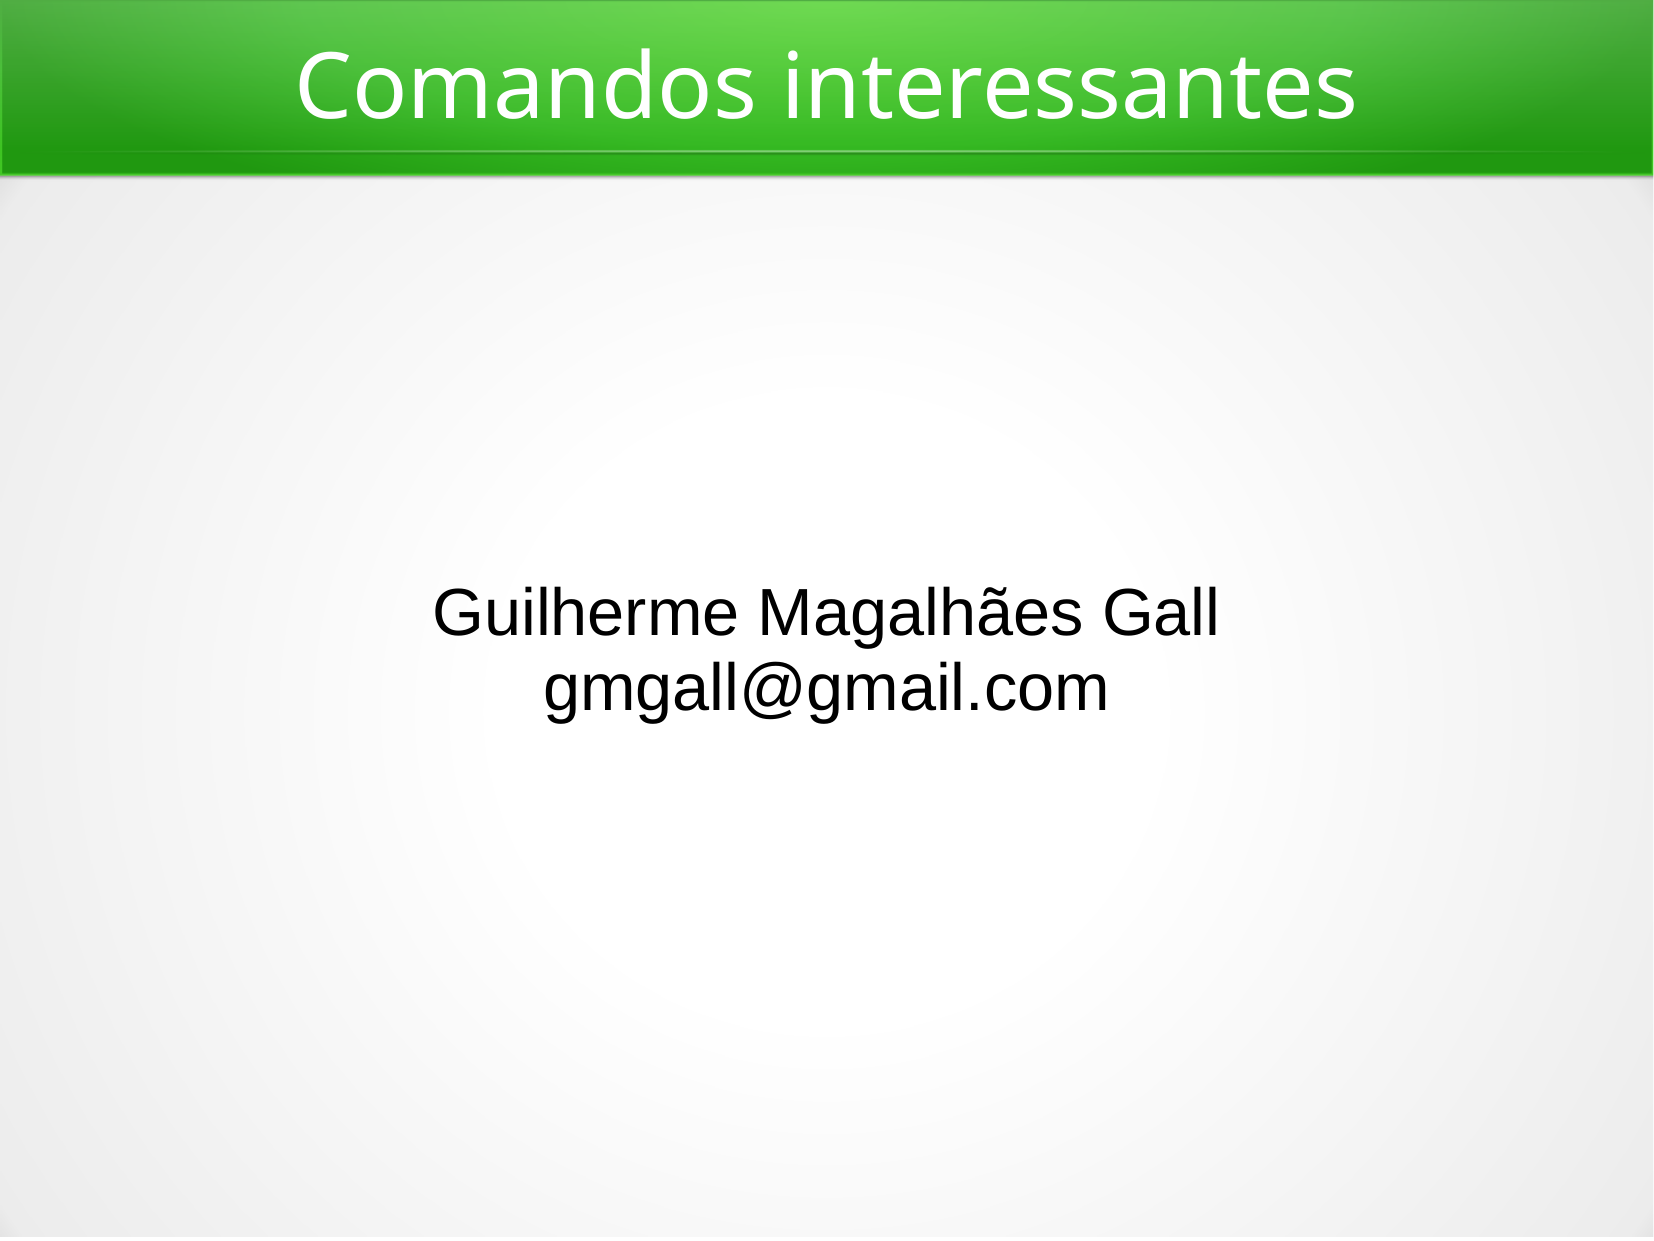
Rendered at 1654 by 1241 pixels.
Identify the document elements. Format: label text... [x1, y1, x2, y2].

title Comandos interessantes [82, 11, 1571, 154]
subtitle Guilherme Magalhães Gall gmgall@gmail.com [82, 290, 1571, 1010]
picture [0, 0, 1654, 1237]
